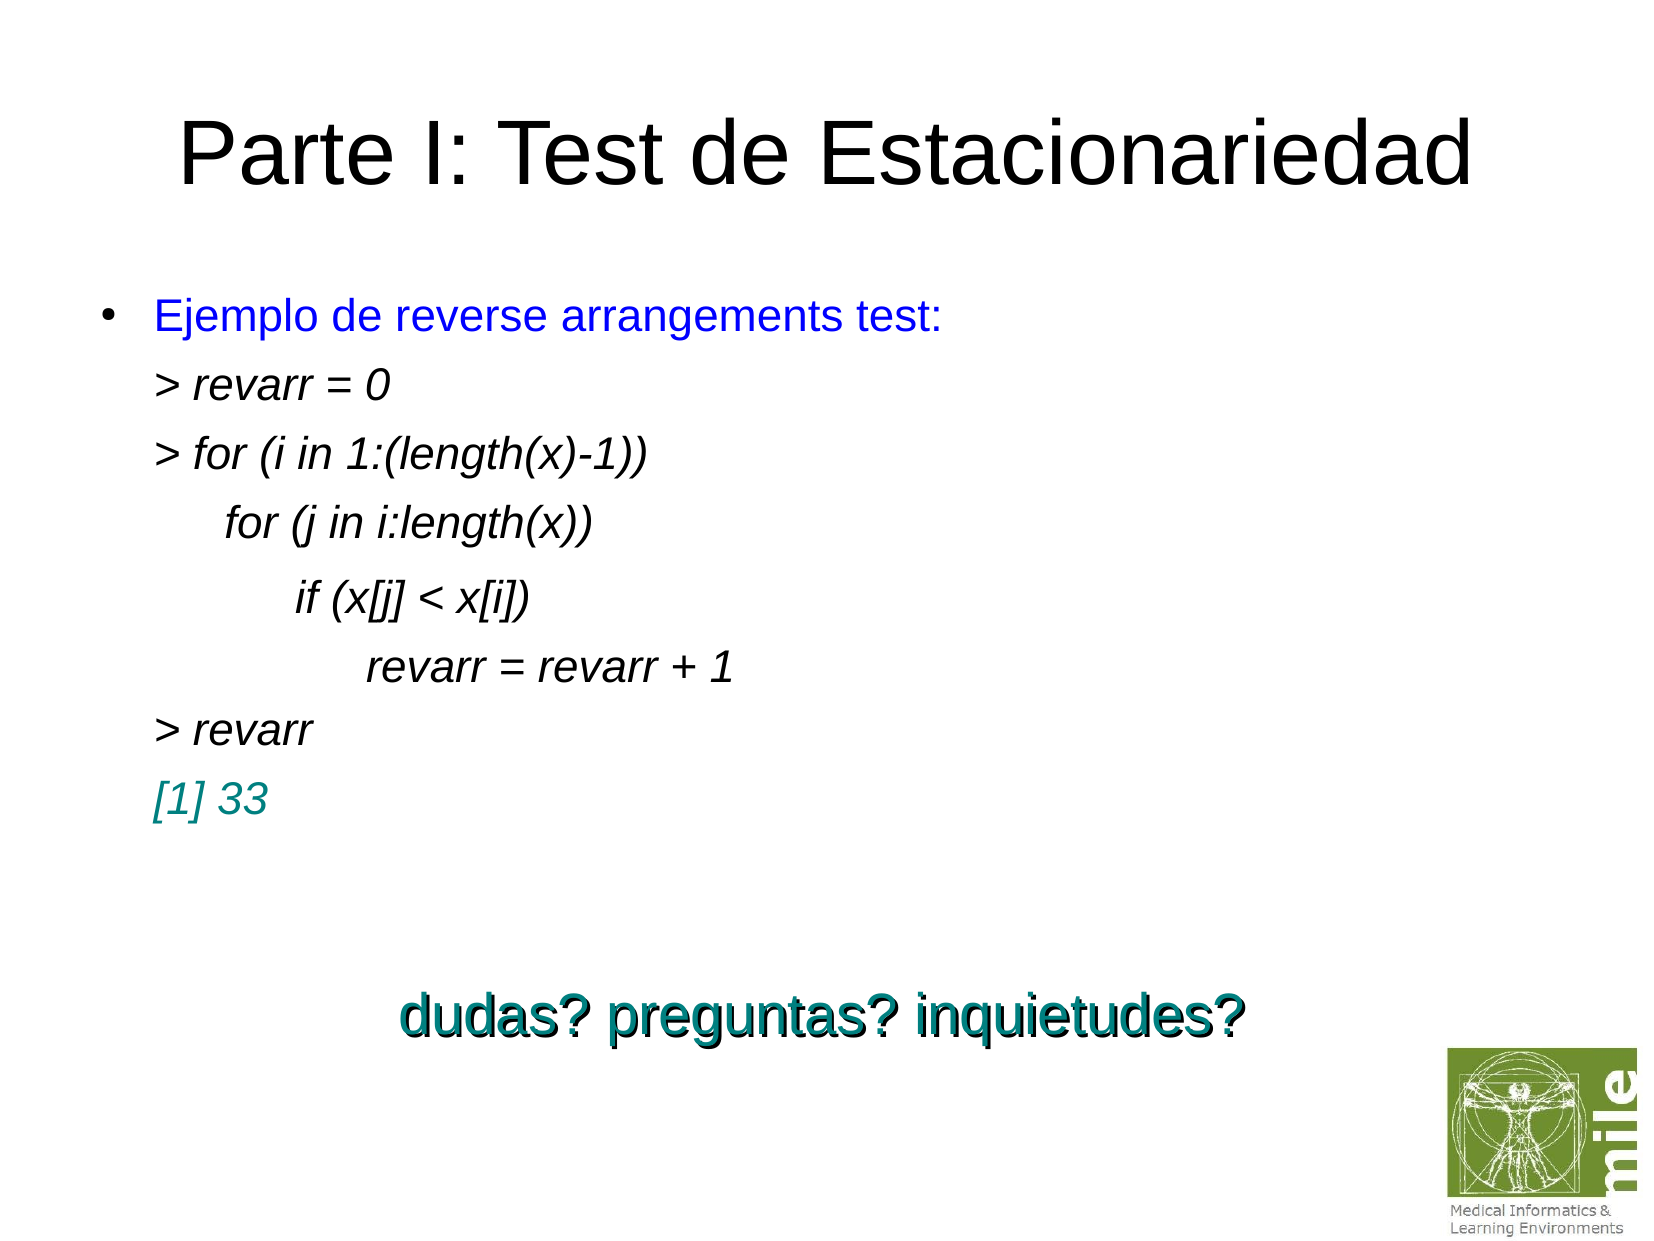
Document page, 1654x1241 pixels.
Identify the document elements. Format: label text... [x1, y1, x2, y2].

list Ejemplo de reverse arrangements test: > revarr = 0 > for (i in 1:(length(x)-1)) for (j in i:length(x)) if (x[j] < x[i]) revarr = revarr + 1 > revarr [1] 33 [82, 290, 1571, 1109]
text_box dudas? preguntas? inquietudes? [383, 974, 1418, 1055]
picture [1440, 1033, 1654, 1241]
title Parte I: Test de Estacionariedad [82, 56, 1571, 250]
